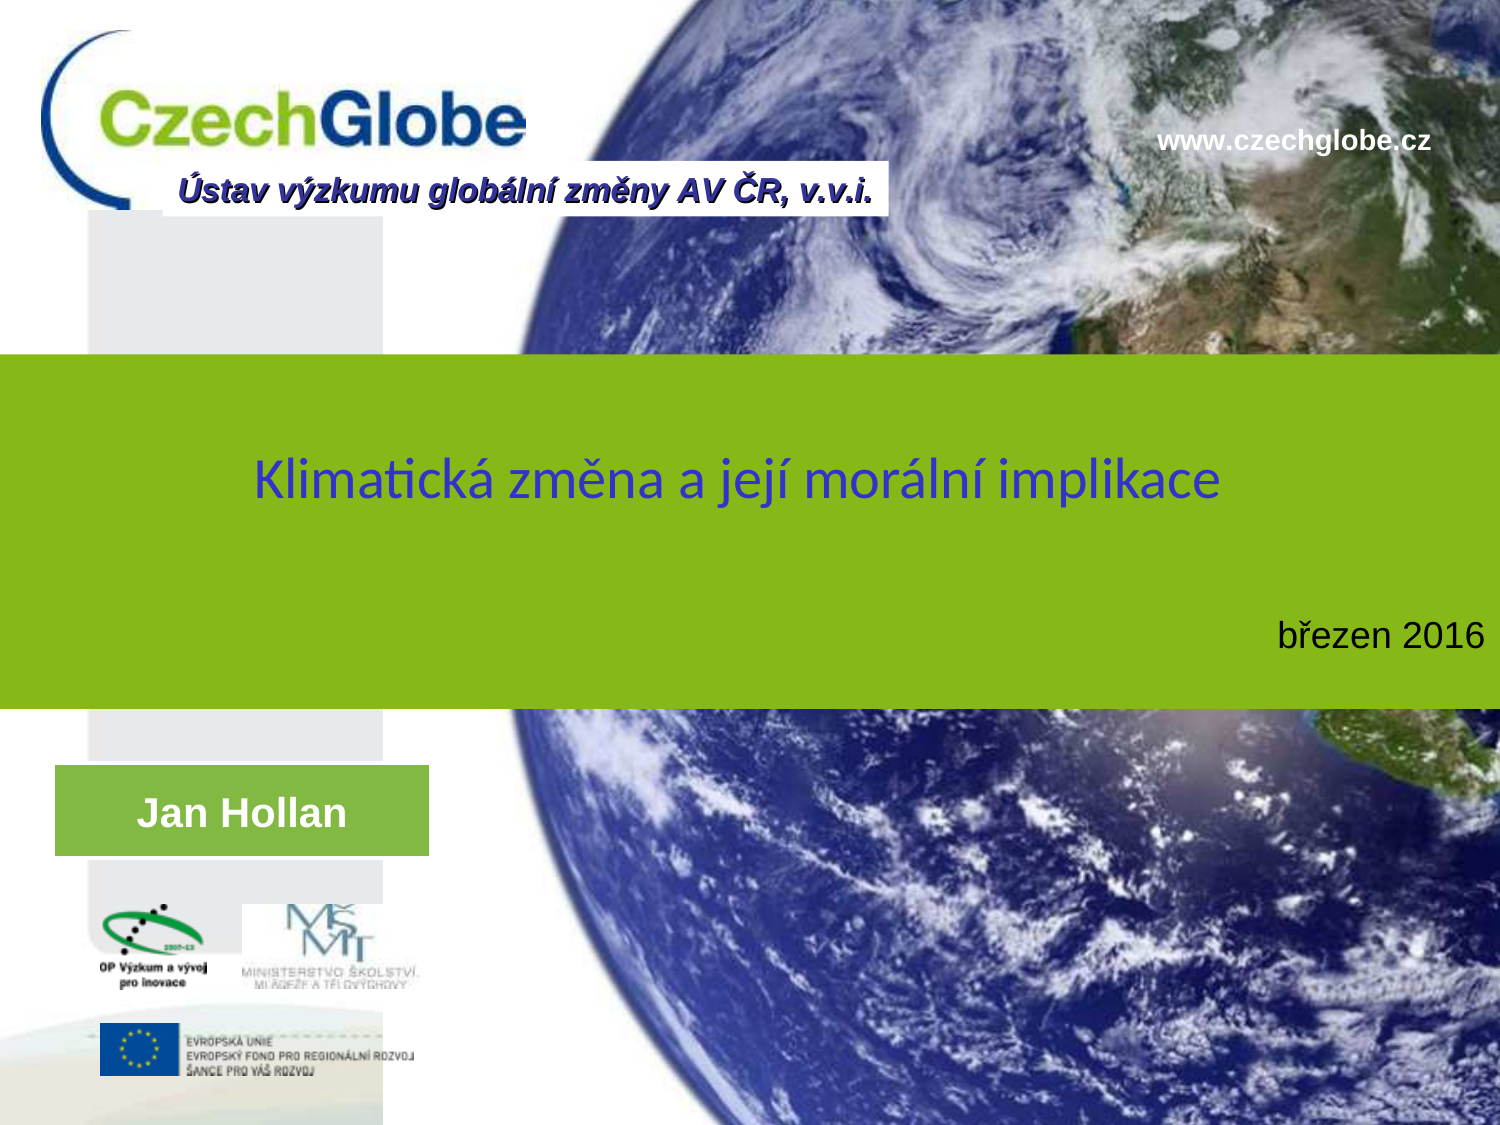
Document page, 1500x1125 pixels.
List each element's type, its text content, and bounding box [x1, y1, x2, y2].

text_box Jan Hollan [53, 763, 431, 858]
picture [0, 0, 1500, 354]
picture [0, 709, 1500, 1125]
text_box březen 2016 [287, 603, 1500, 709]
text_box [0, 354, 1500, 709]
text_box www.czechglobe.cz [971, 113, 1447, 192]
title Klimatická změna a její morální implikace [59, 354, 1418, 596]
text_box Ústav výzkumu globální změny AV ČR, v.v.i. [162, 160, 889, 217]
